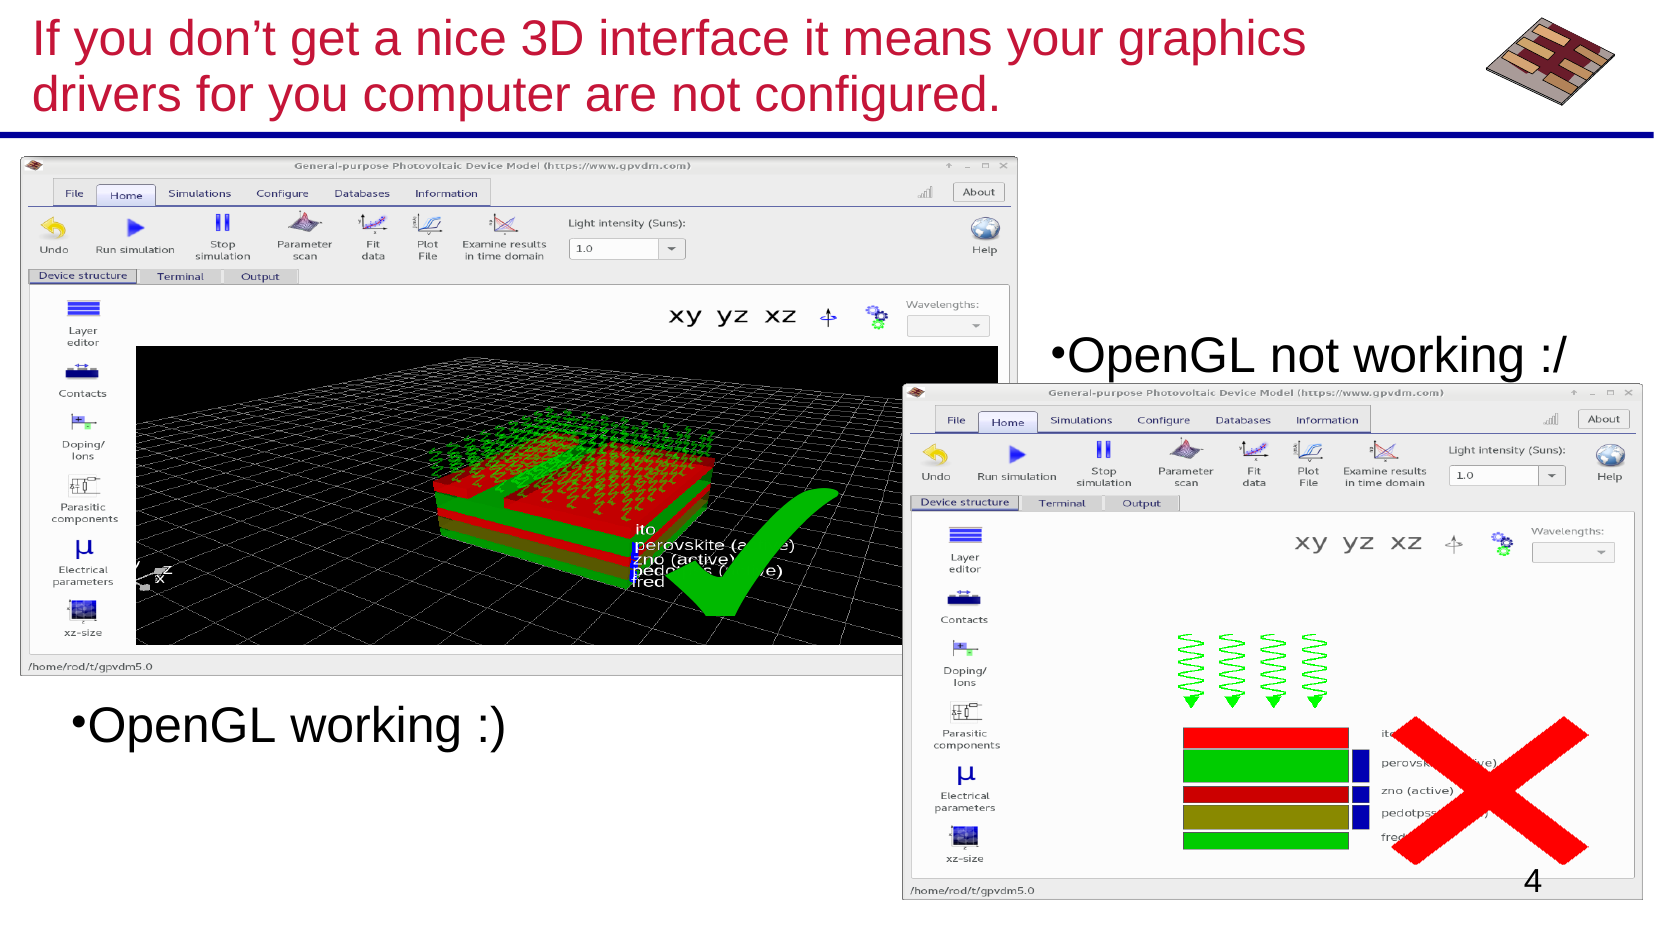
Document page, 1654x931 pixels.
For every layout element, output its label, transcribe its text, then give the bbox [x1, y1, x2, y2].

text_box <number> [1509, 852, 1654, 911]
text_box OpenGL not working :/ [1034, 315, 1654, 427]
picture [20, 156, 1643, 900]
title If you don’t get a nice 3D interface it means your graphics drivers for you computer are not configured. [31, 0, 1430, 135]
text_box OpenGL working :) [55, 684, 640, 797]
